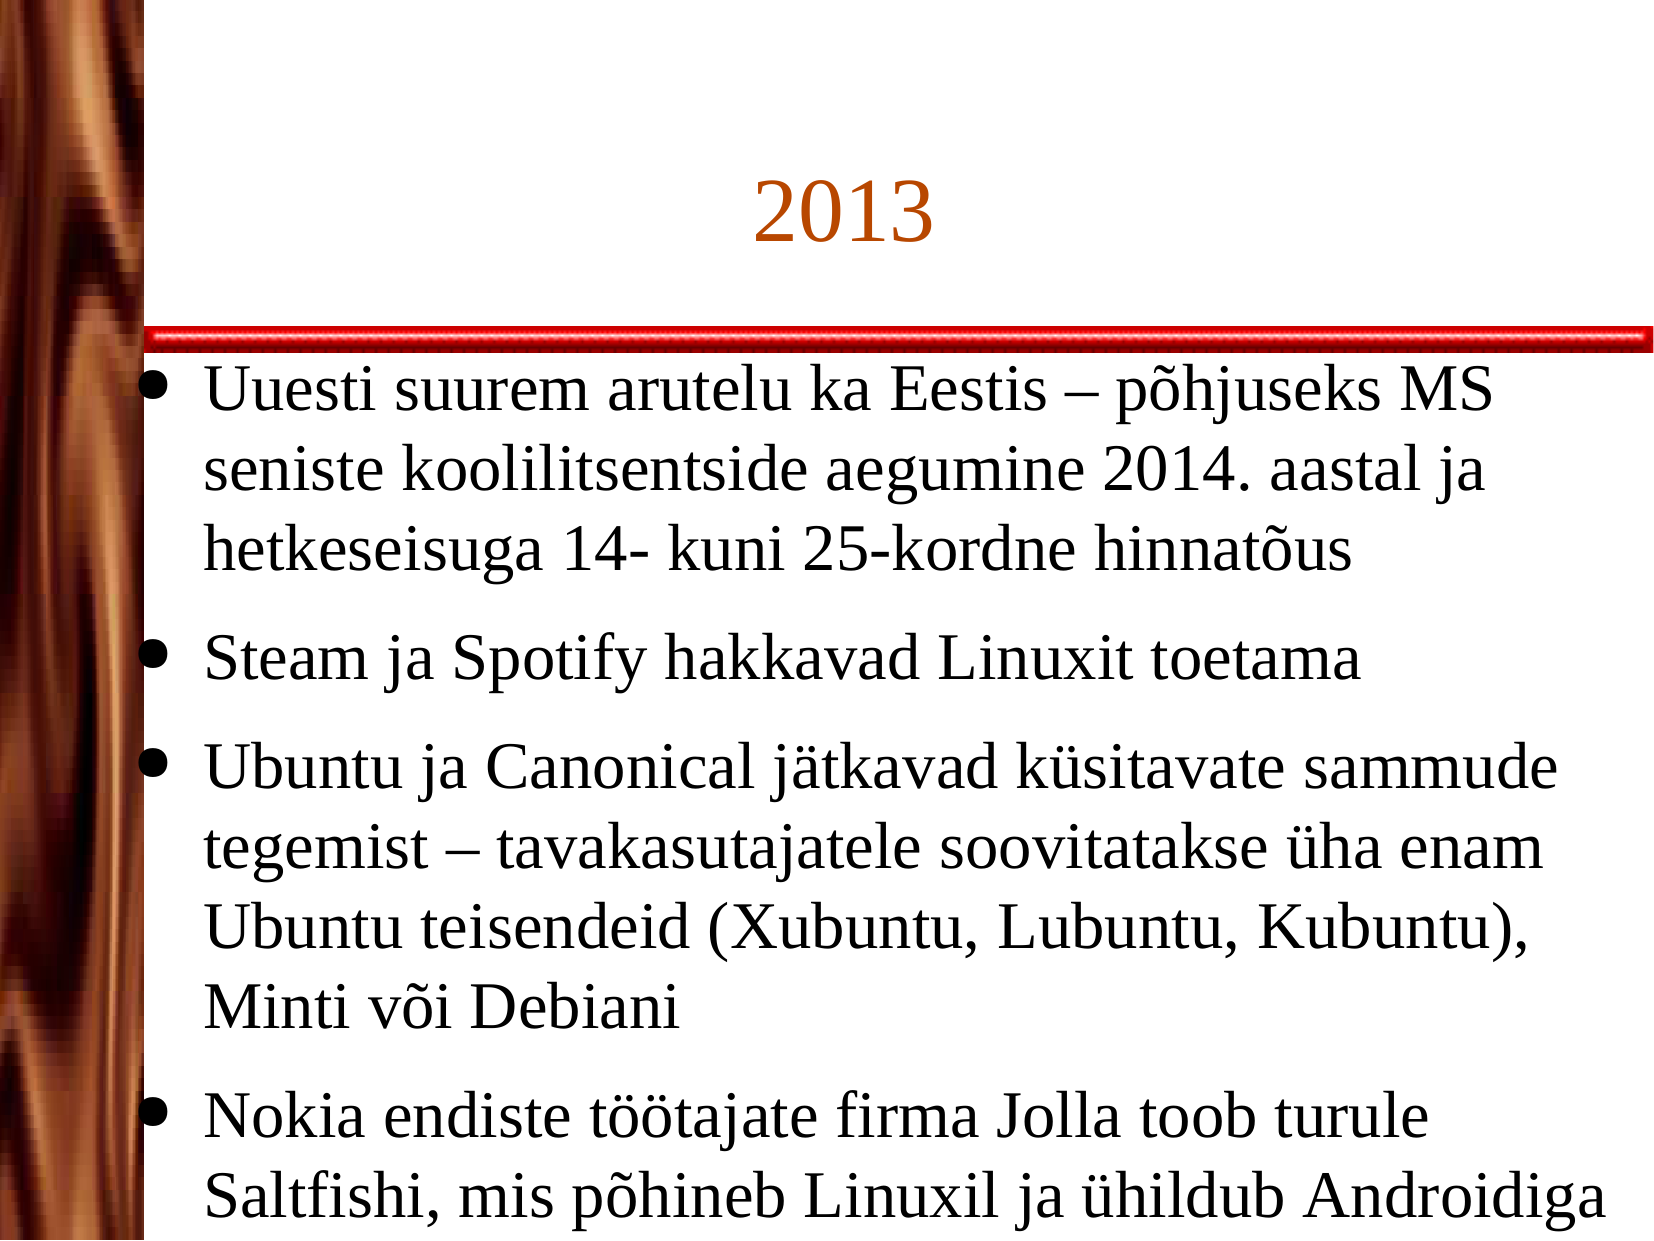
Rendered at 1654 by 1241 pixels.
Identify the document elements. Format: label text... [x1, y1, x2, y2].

picture [0, 0, 1654, 1240]
list Uuesti suurem arutelu ka Eestis – põhjuseks MS seniste koolilitsentside aegumine 2014. aastal ja hetkeseisuga 14- kuni 25-kordne hinnatõus Steam ja Spotify hakkavad Linuxit toetama Ubuntu ja Canonical jätkavad küsitavate sammude tegemist – tavakasutajatele soovitatakse üha enam Ubuntu teisendeid (Xubuntu, Lubuntu, Kubuntu), Minti või Debiani Nokia endiste töötajate firma Jolla toob turule Saltfishi, mis põhineb Linuxil ja ühildub Androidiga [121, 344, 1624, 1226]
title 2013 [121, 100, 1533, 312]
